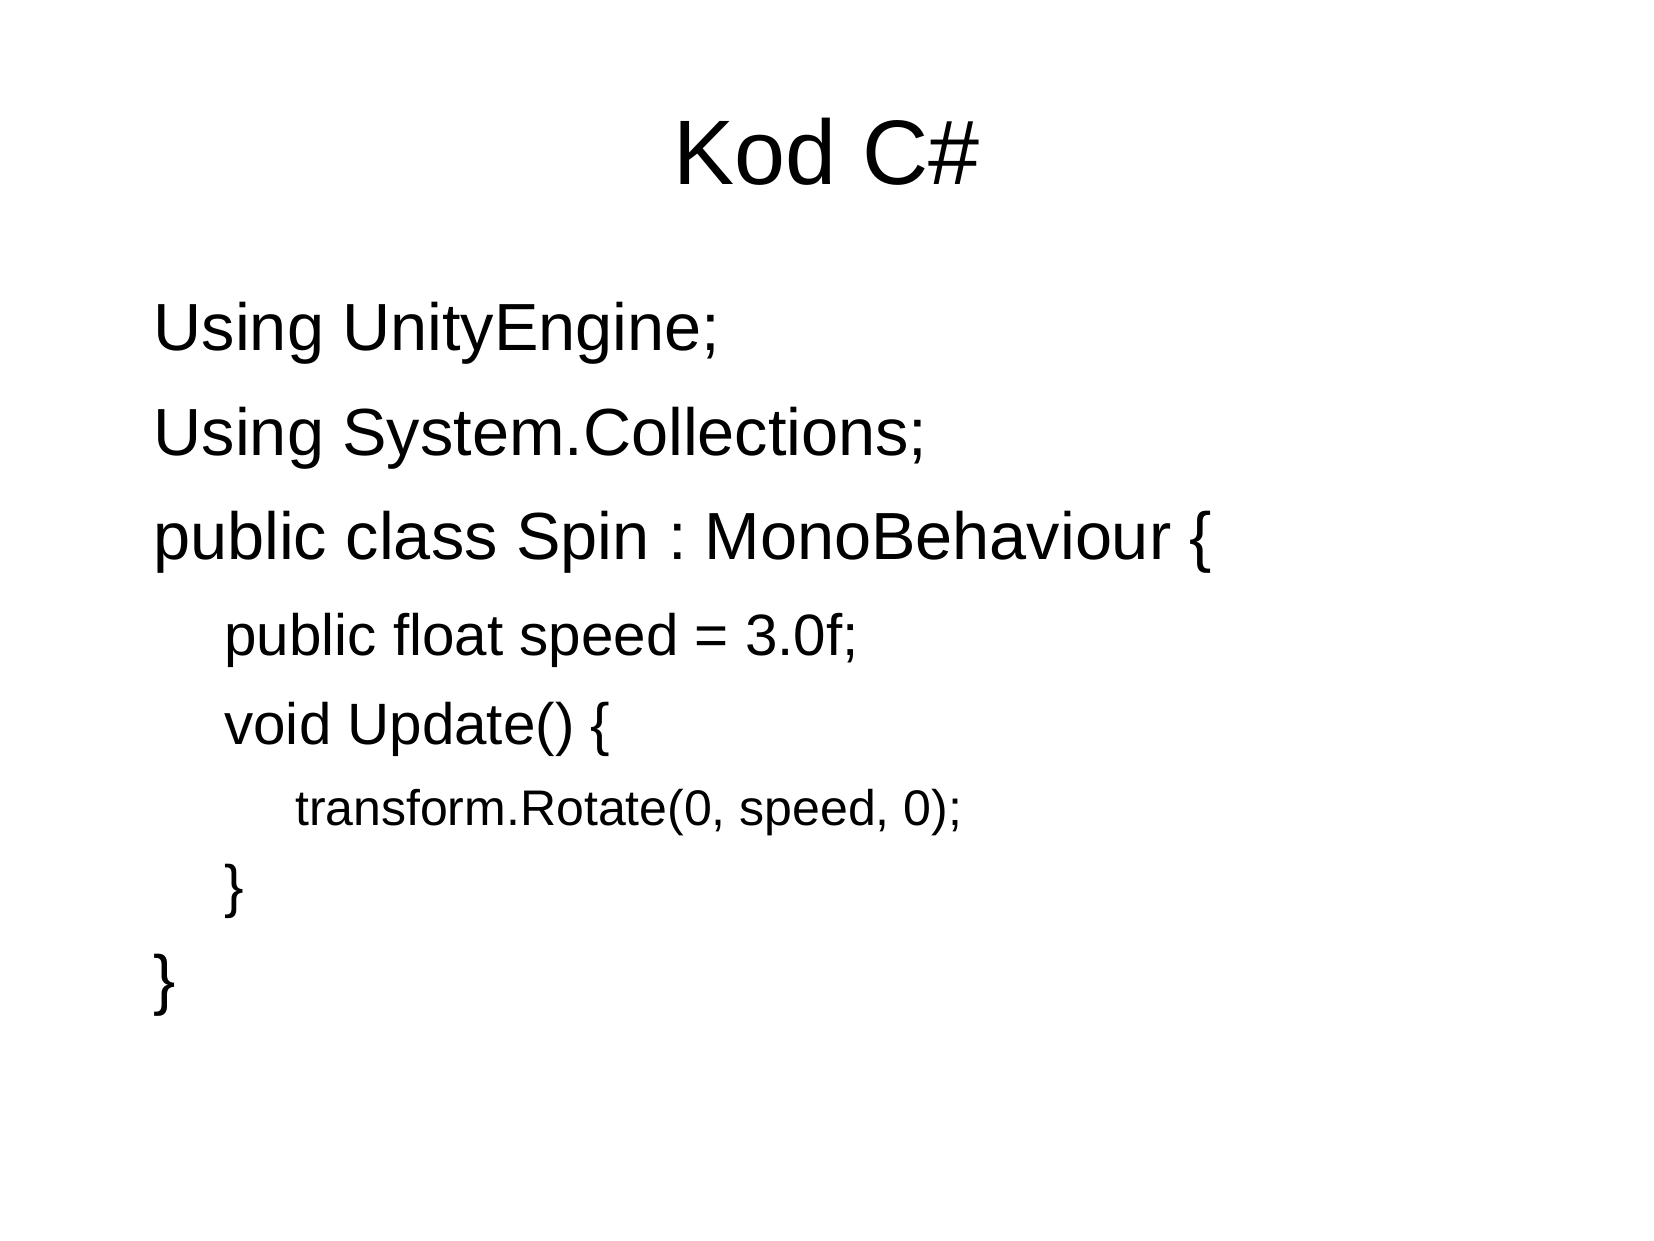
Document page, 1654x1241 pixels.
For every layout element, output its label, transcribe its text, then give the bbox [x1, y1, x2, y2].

list Using UnityEngine; Using System.Collections; public class Spin : MonoBehaviour { public float speed = 3.0f; void Update() { transform.Rotate(0, speed, 0); } } [82, 290, 1571, 1018]
title Kod C# [82, 49, 1571, 257]
